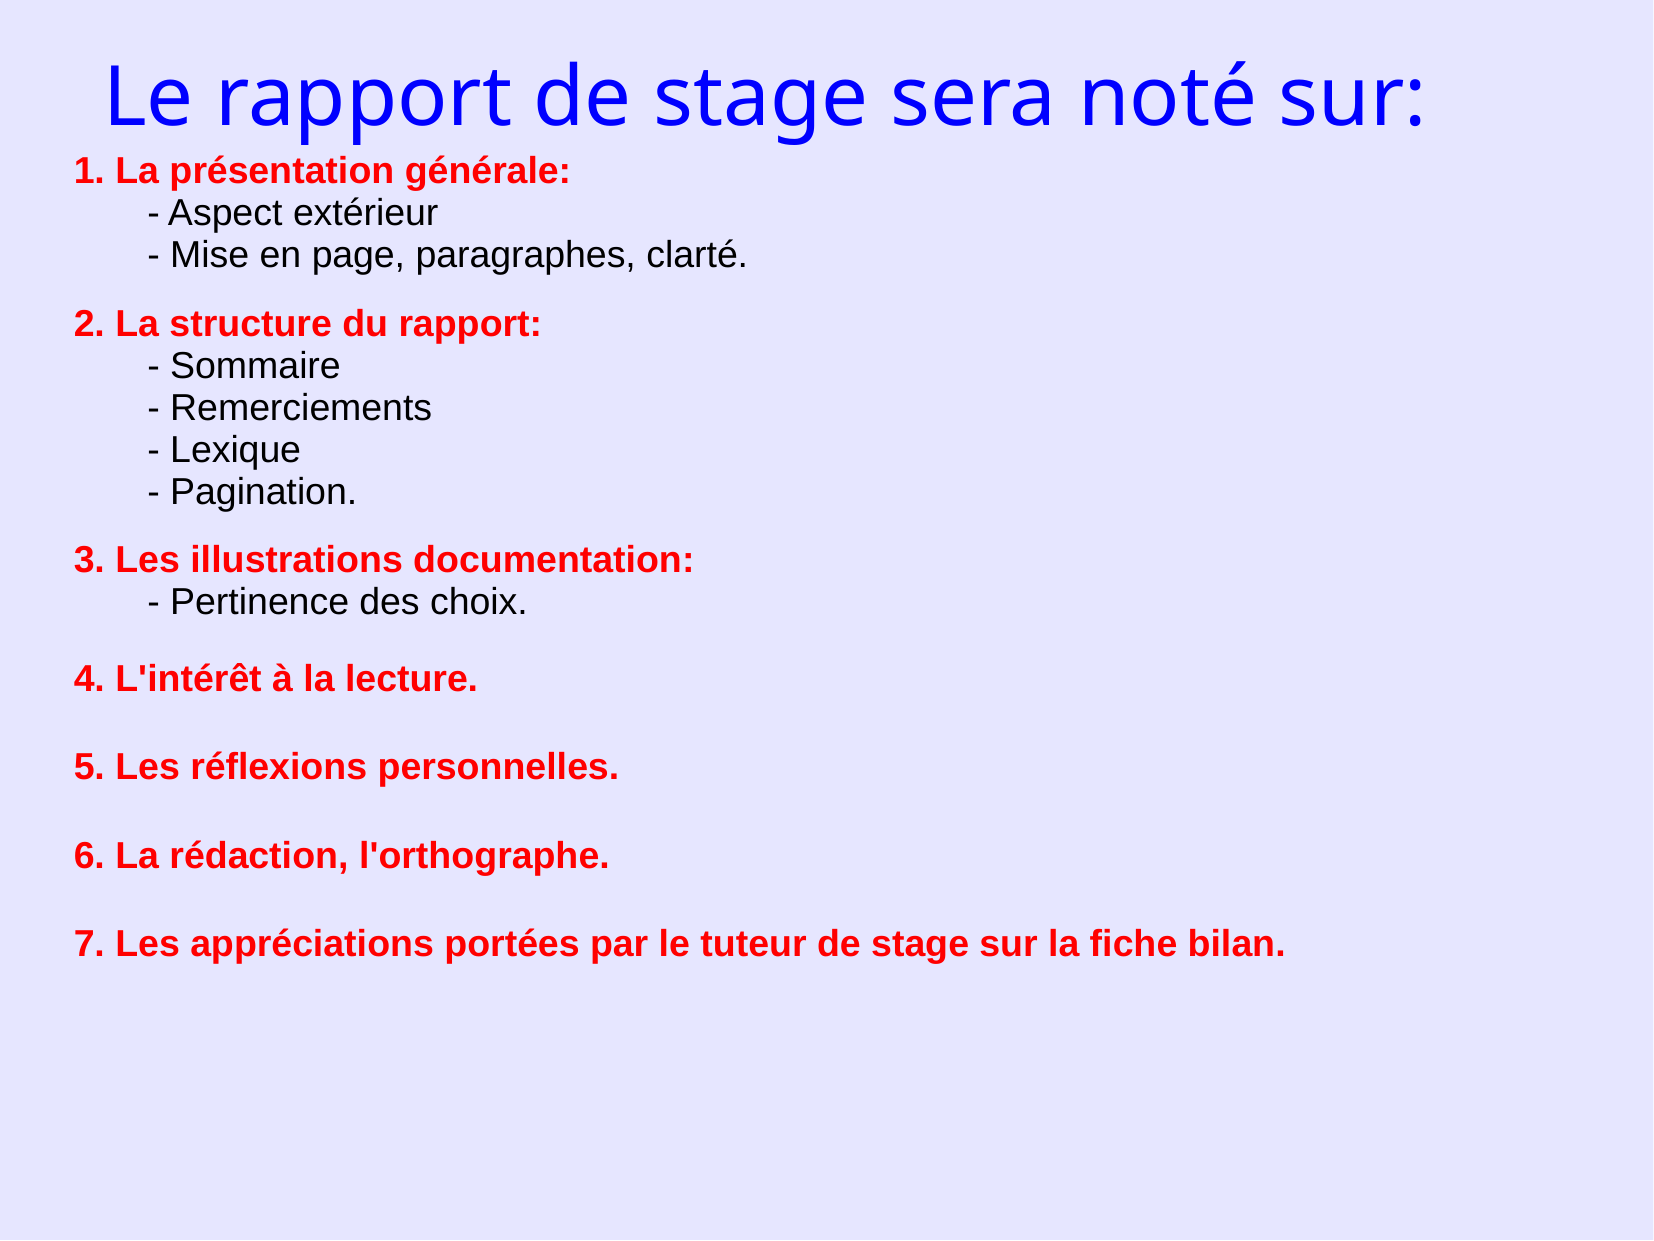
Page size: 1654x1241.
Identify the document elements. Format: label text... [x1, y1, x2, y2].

text_box 5. Les réflexions personnelles. [59, 738, 1063, 826]
text_box Le rapport de stage sera noté sur: [88, 29, 1595, 137]
text_box 4. L'intérêt à la lecture. [59, 649, 1063, 738]
text_box 7. Les appréciations portées par le tuteur de stage sur la fiche bilan. [59, 915, 1536, 1034]
text_box 1. La présentation générale: - Aspect extérieur - Mise en page, paragraphes, clarté. [59, 141, 1063, 295]
text_box 3. Les illustrations documentation: - Pertinence des choix. [59, 531, 1063, 649]
text_box 2. La structure du rapport: - Sommaire - Remerciements - Lexique - Pagination. [59, 295, 1063, 531]
text_box 6. La rédaction, l'orthographe. [59, 826, 1063, 915]
